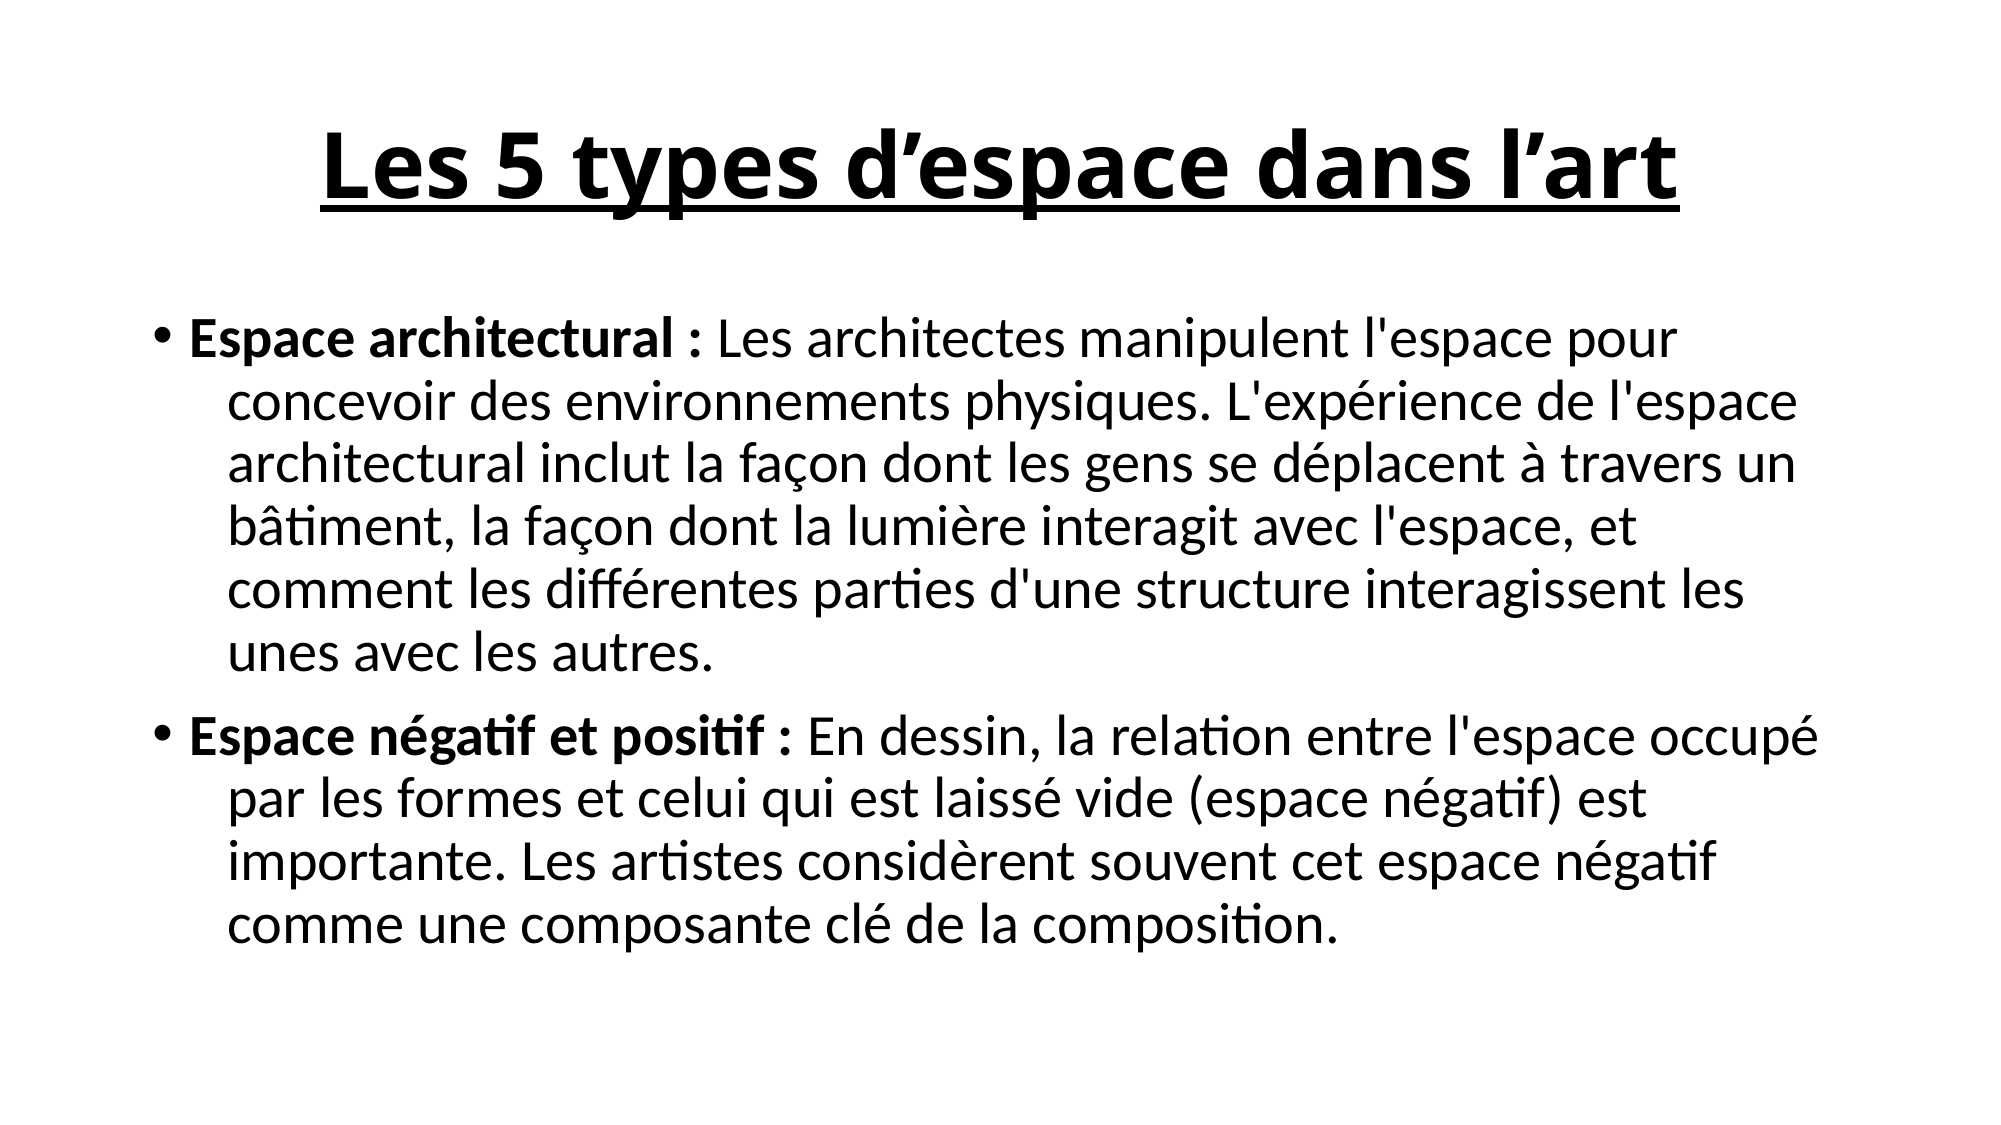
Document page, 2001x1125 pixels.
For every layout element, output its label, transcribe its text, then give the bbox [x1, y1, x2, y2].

title Les 5 types d’espace dans l’art [137, 59, 1863, 278]
list Espace architectural : Les architectes manipulent l'espace pour concevoir des environnements physiques. L'expérience de l'espace architectural inclut la façon dont les gens se déplacent à travers un bâtiment, la façon dont la lumière interagit avec l'espace, et comment les différentes parties d'une structure interagissent les unes avec les autres. Espace négatif et positif : En dessin, la relation entre l'espace occupé par les formes et celui qui est laissé vide (espace négatif) est importante. Les artistes considèrent souvent cet espace négatif comme une composante clé de la composition. [137, 299, 1863, 1014]
